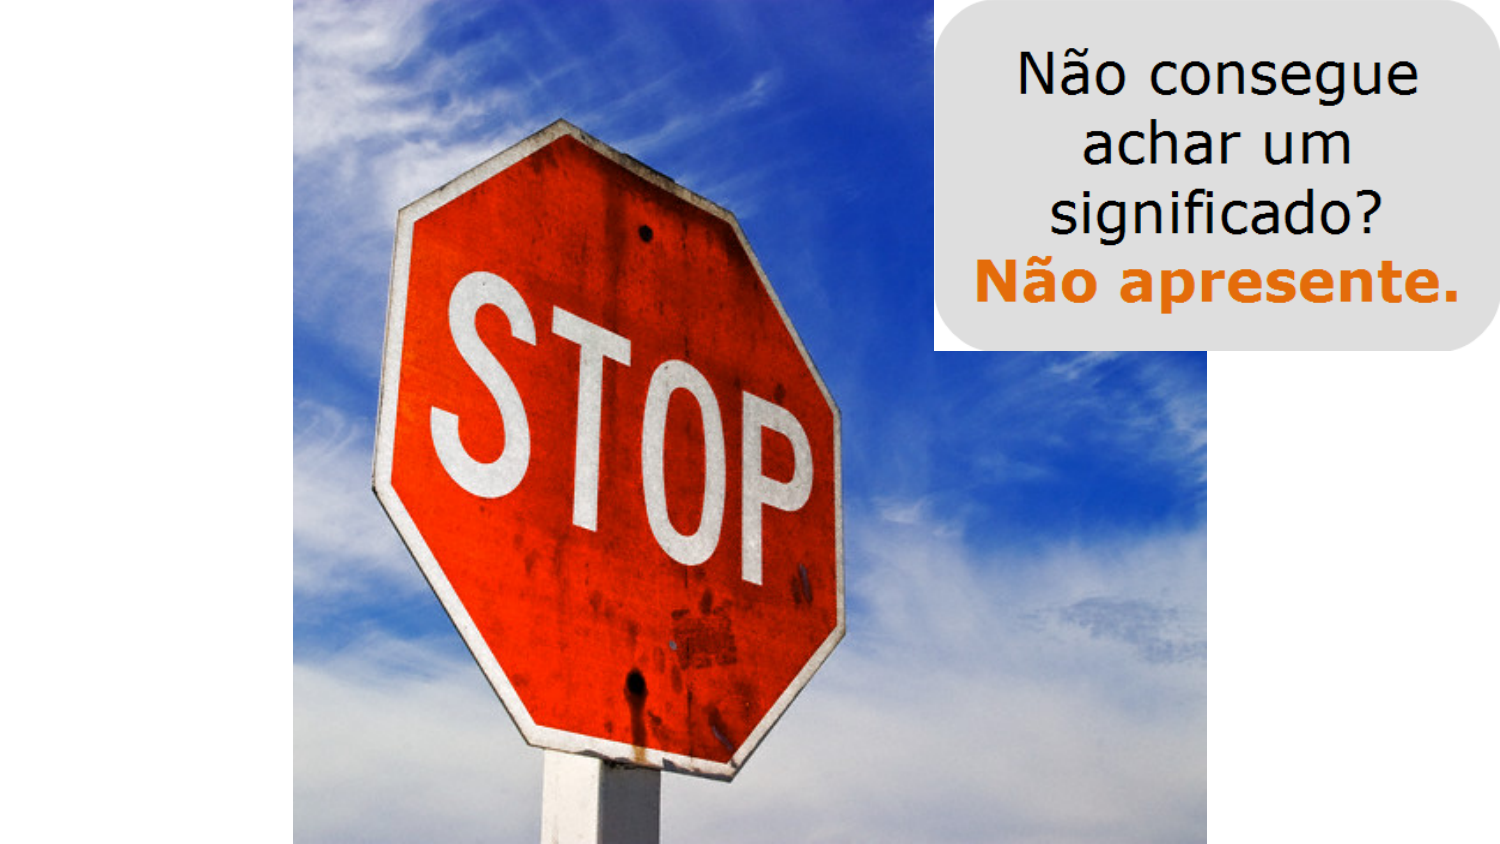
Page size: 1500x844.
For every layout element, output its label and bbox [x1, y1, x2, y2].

picture [293, 0, 1500, 844]
